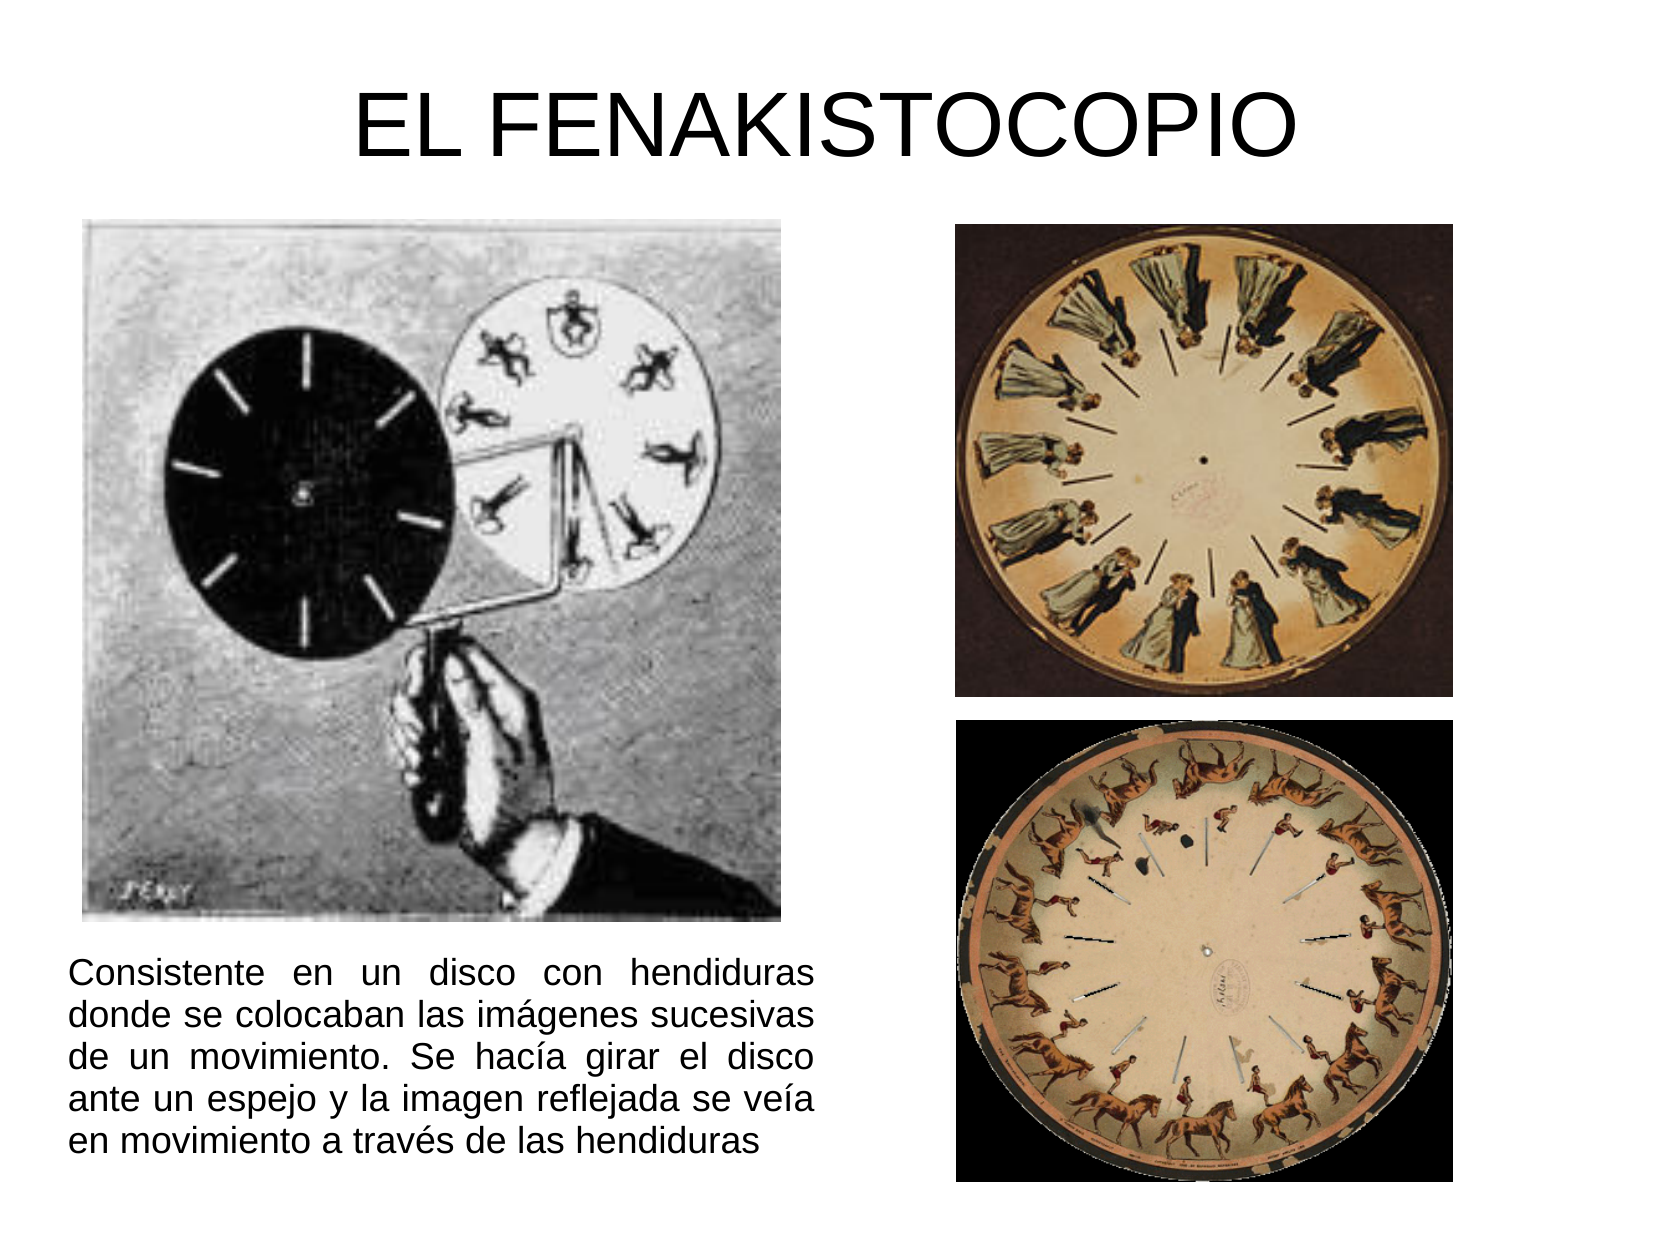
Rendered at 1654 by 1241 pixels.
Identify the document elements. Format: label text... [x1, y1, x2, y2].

picture [82, 219, 781, 922]
picture [955, 224, 1453, 697]
text_box Consistente en un disco con hendiduras donde se colocaban las imágenes sucesivas de un movimiento. Se hacía girar el disco ante un espejo y la imagen reflejada se veía en movimiento a través de las hendiduras [53, 944, 830, 1170]
title EL FENAKISTOCOPIO [82, 49, 1571, 201]
picture [956, 720, 1453, 1182]
